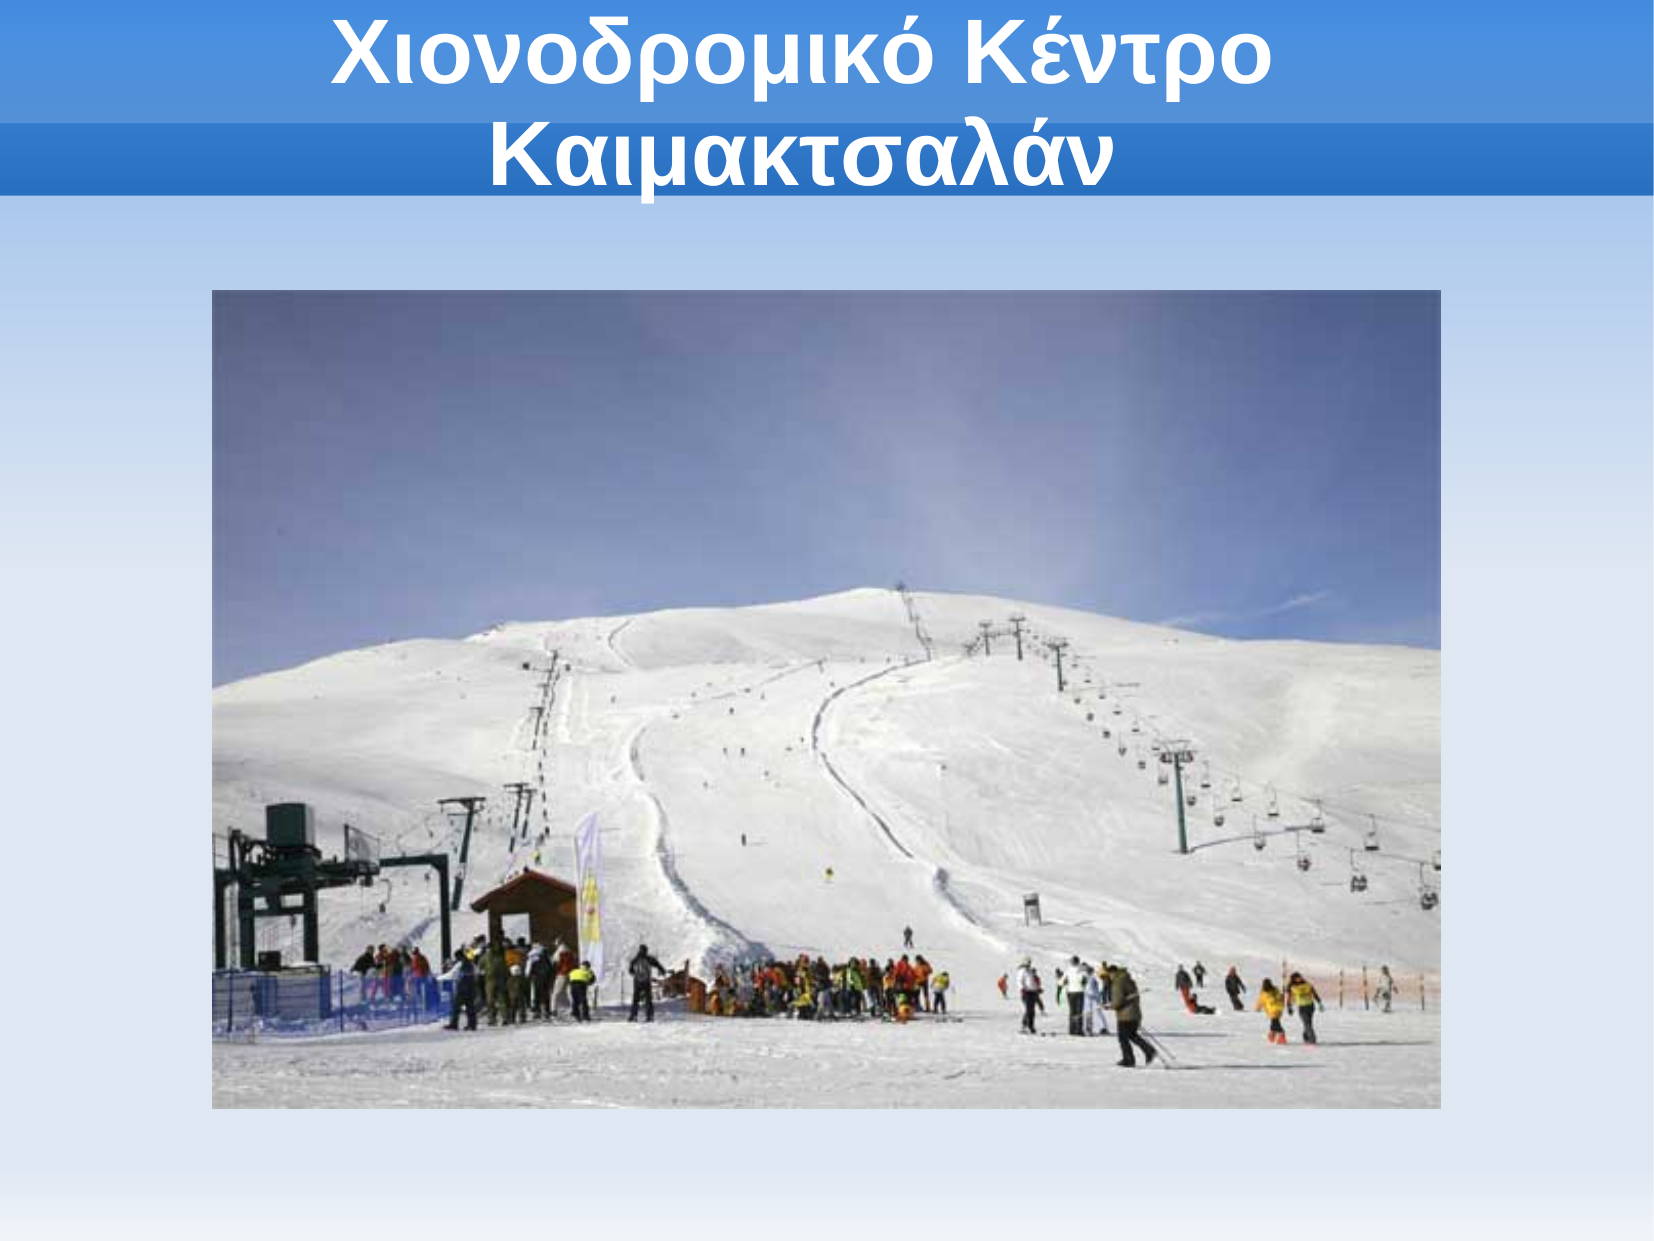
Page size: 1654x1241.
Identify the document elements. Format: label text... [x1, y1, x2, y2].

picture [0, 0, 1654, 1241]
title Χιονοδρομικό Κέντρο Καιμακτσαλάν [59, 0, 1548, 308]
